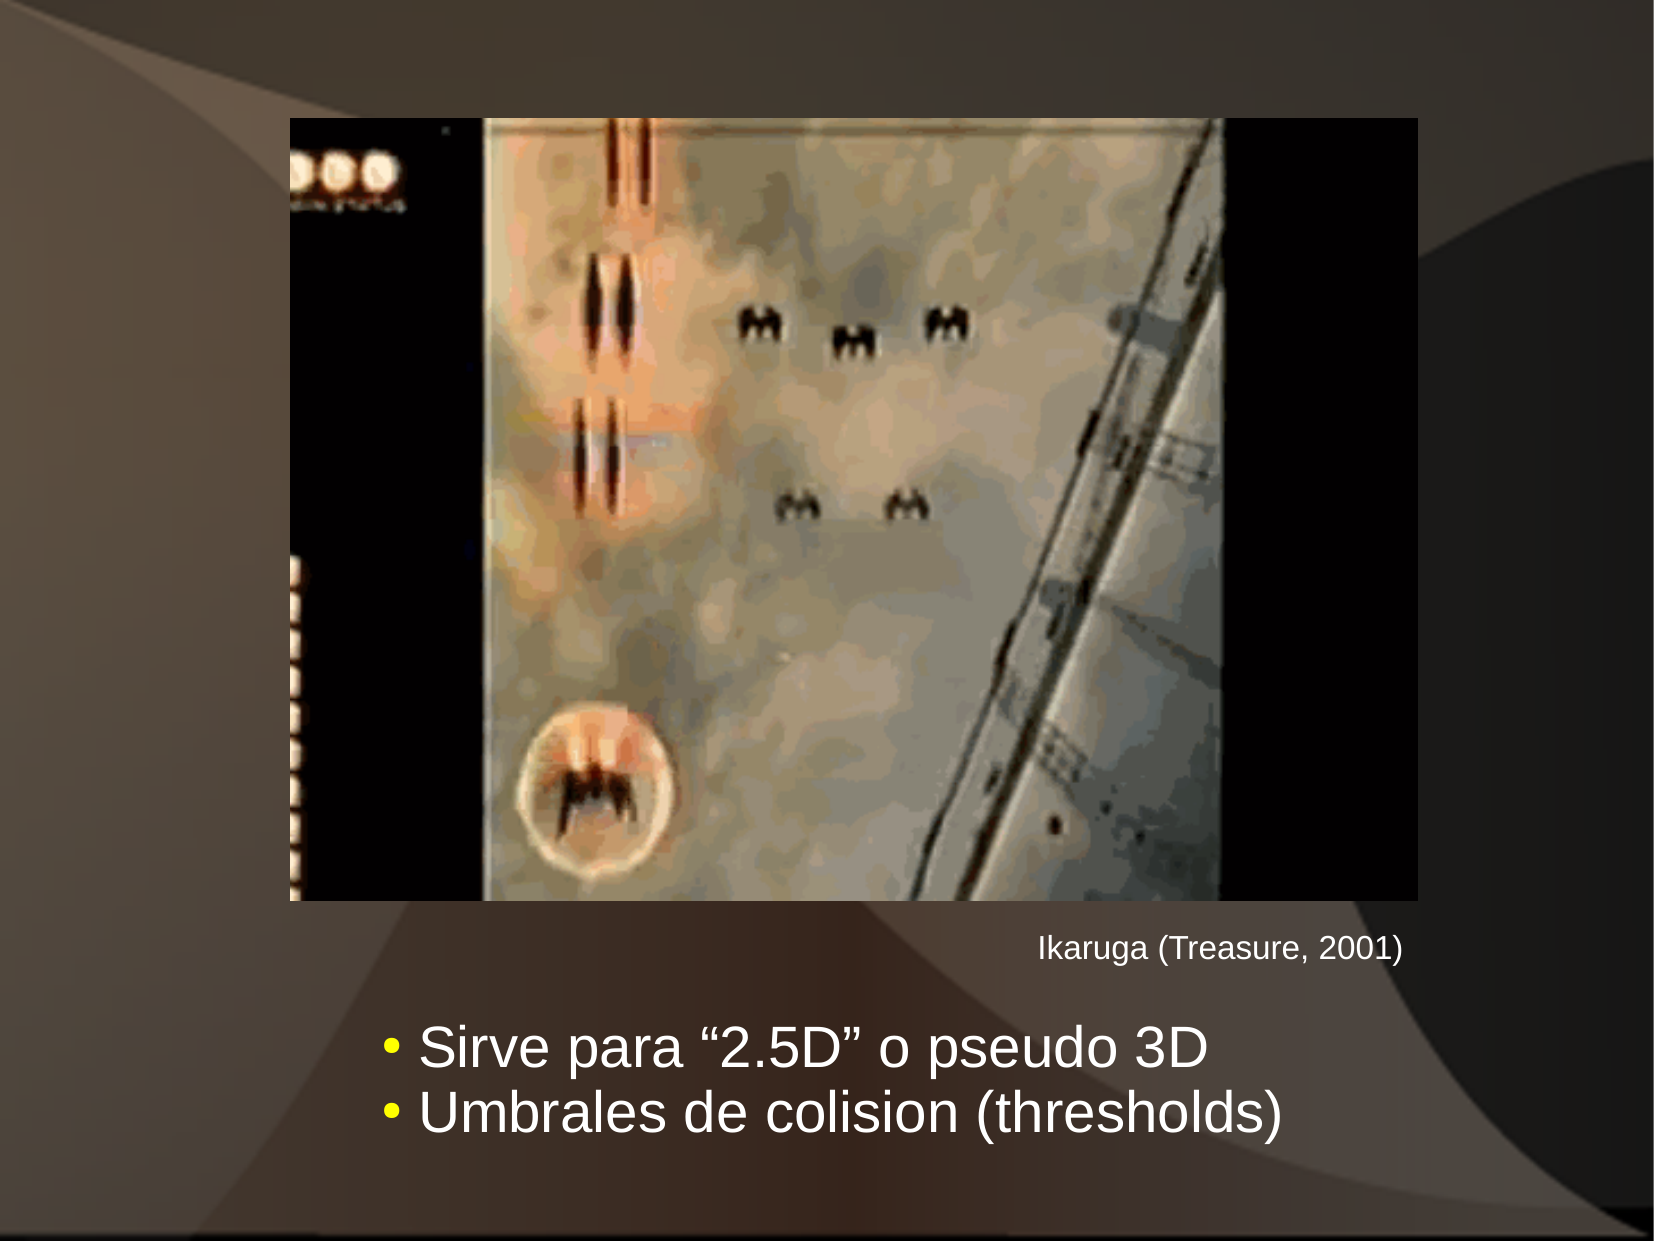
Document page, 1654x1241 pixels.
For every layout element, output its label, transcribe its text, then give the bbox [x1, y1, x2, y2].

picture [0, 0, 1654, 1241]
text_box Ikaruga (Treasure, 2001) [974, 922, 1477, 975]
text_box Sirve para “2.5D” o pseudo 3D Umbrales de colision (thresholds) [118, 1007, 1565, 1152]
